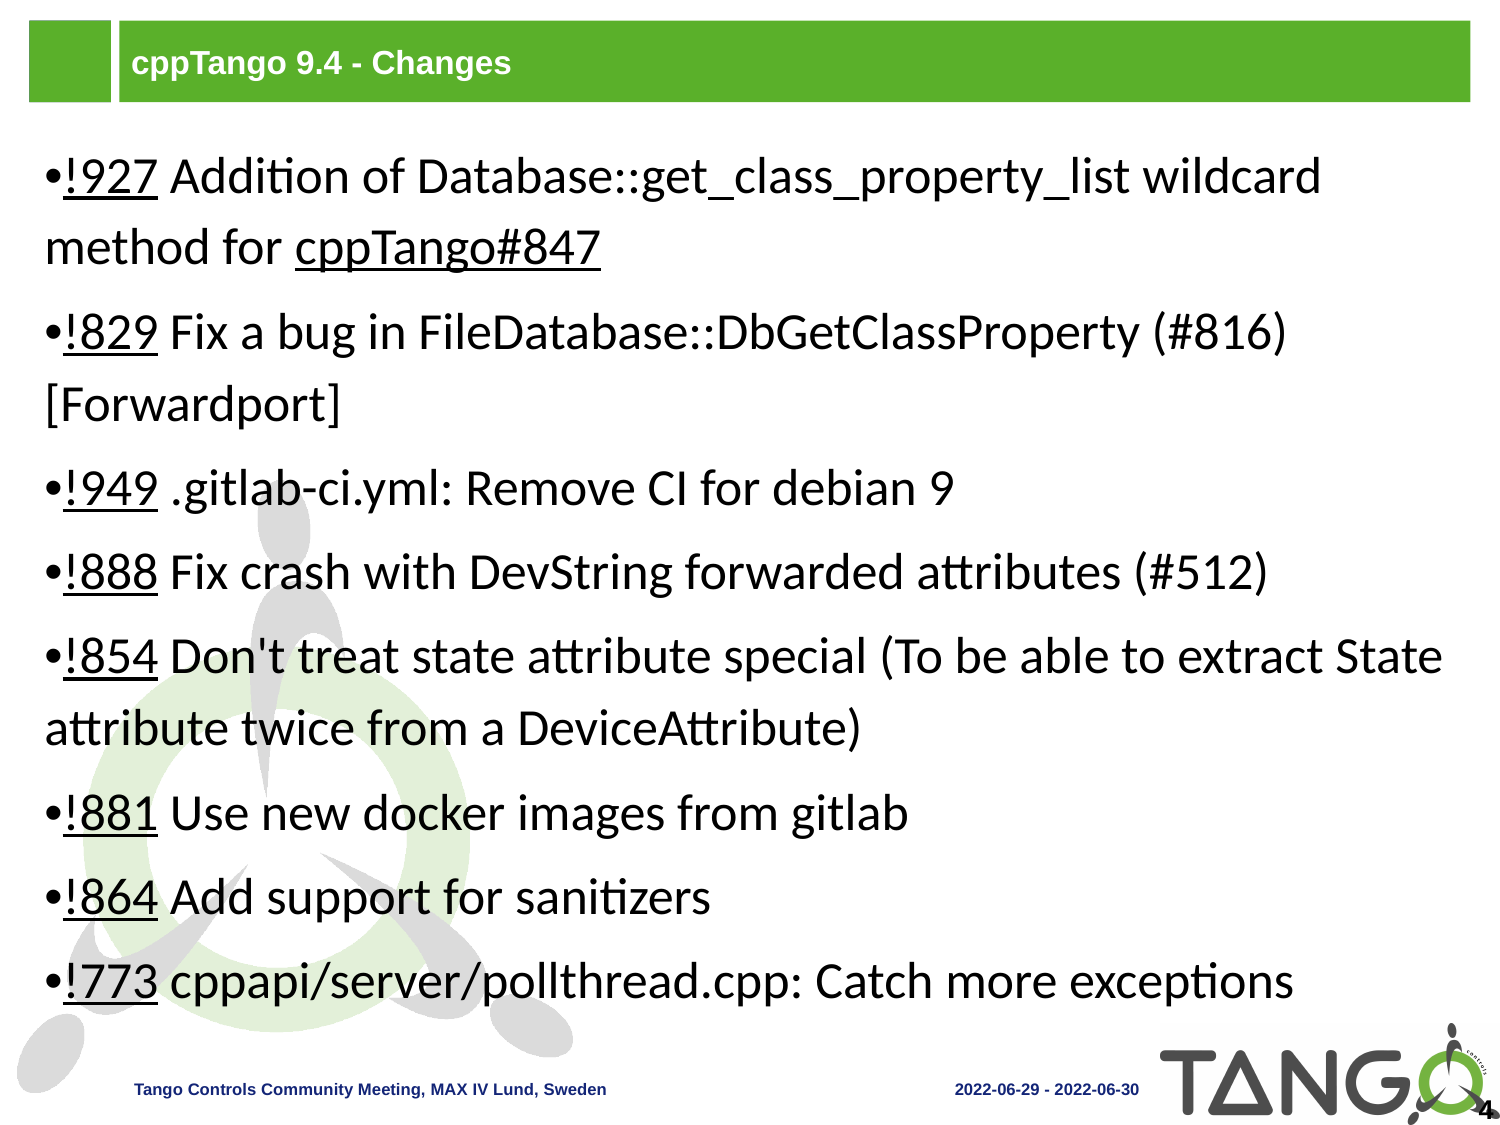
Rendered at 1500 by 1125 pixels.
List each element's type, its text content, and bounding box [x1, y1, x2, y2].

slide_number <number> [1403, 1038, 1494, 1125]
picture [17, 480, 573, 1093]
text_box •!927 Addition of Database::get_class_property_list wildcard method for cppTango#847 •!829 Fix a bug in FileDatabase::DbGetClassProperty (#816) [Forwardport] •!949 .gitlab-ci.yml: Remove CI for debian 9 •!888 Fix crash with DevString forwarded attributes (#512) •!854 Don't treat state attribute special (To be able to extract State attribute twice from a DeviceAttribute) •!881 Use new docker images from gitlab •!864 Add support for sanitizers •!773 cppapi/server/pollthread.cpp: Catch more exceptions [29, 116, 1479, 1025]
title cppTango 9.4 - Changes [119, 20, 1471, 103]
picture [1160, 1023, 1500, 1125]
